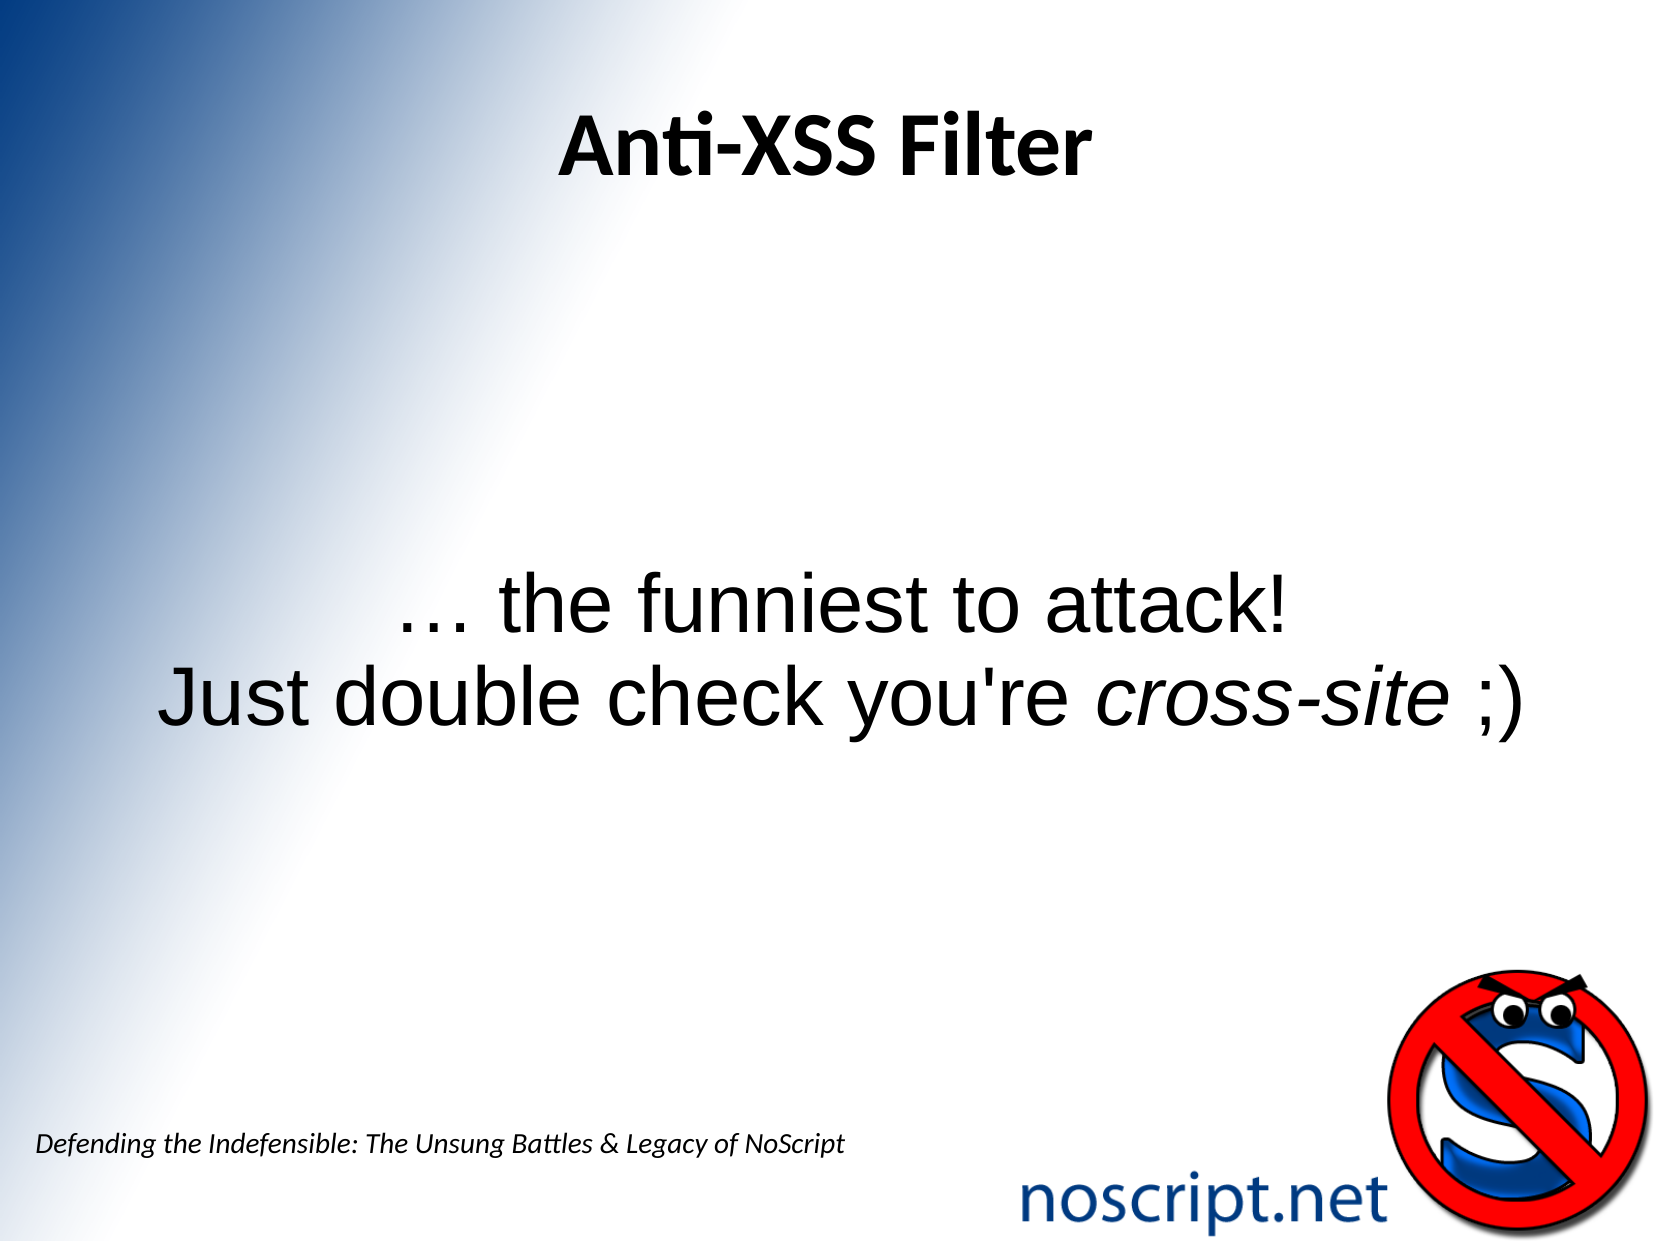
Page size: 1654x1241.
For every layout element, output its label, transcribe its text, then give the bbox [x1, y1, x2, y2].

subtitle … the funniest to attack! Just double check you're cross-site ;) [82, 290, 1571, 1010]
title Anti-XSS Filter [82, 49, 1571, 257]
picture [0, 0, 1654, 1241]
